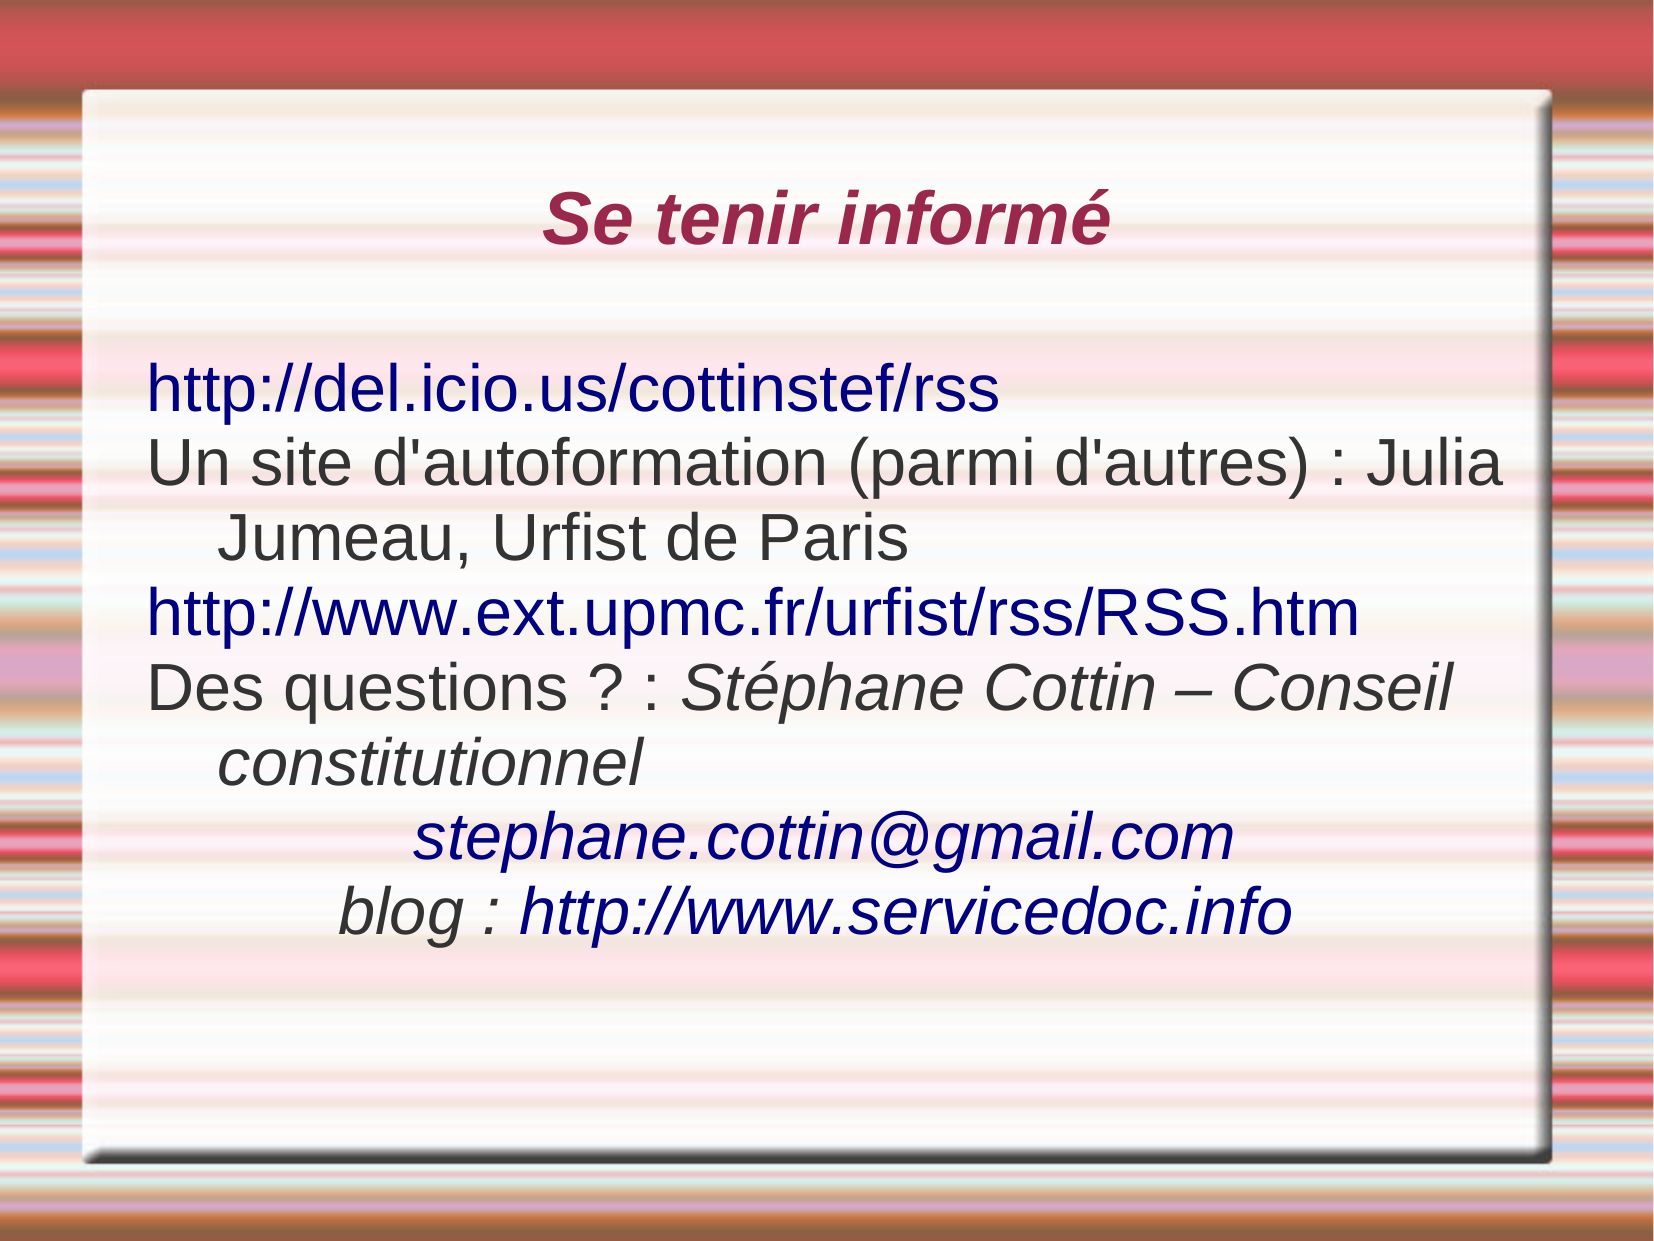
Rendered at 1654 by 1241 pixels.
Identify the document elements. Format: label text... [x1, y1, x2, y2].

list http://del.icio.us/cottinstef/rss Un site d'autoformation (parmi d'autres) : Julia Jumeau, Urfist de Paris http://www.ext.upmc.fr/urfist/rss/RSS.htm Des questions ? : Stéphane Cottin – Conseil constitutionnel stephane.cottin@gmail.com blog : http://www.servicedoc.info [134, 350, 1516, 1133]
picture [0, 0, 1654, 1241]
title Se tenir informé [121, 114, 1534, 322]
